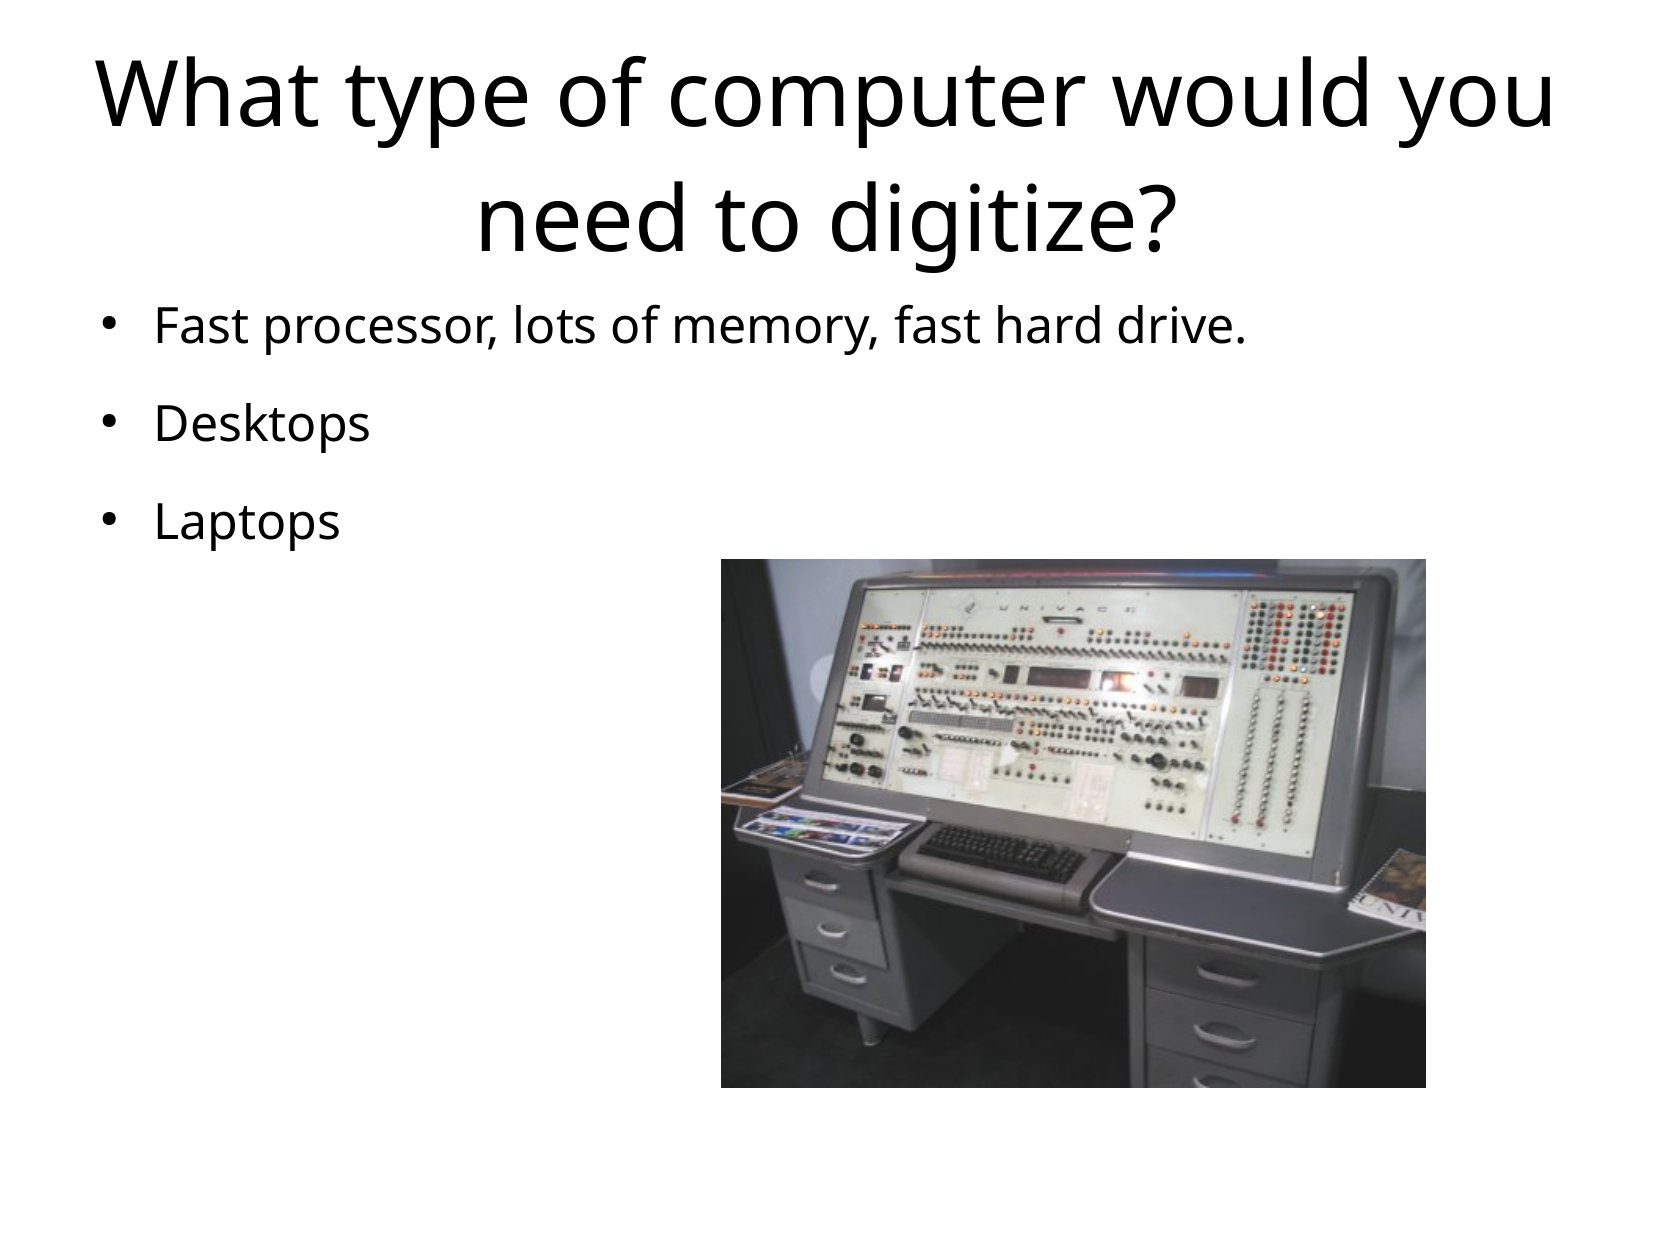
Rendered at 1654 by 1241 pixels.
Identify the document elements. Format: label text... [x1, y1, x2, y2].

list Fast processor, lots of memory, fast hard drive. Desktops Laptops [82, 290, 1571, 1094]
picture [721, 559, 1426, 1088]
title What type of computer would you need to digitize? [82, 37, 1571, 269]
